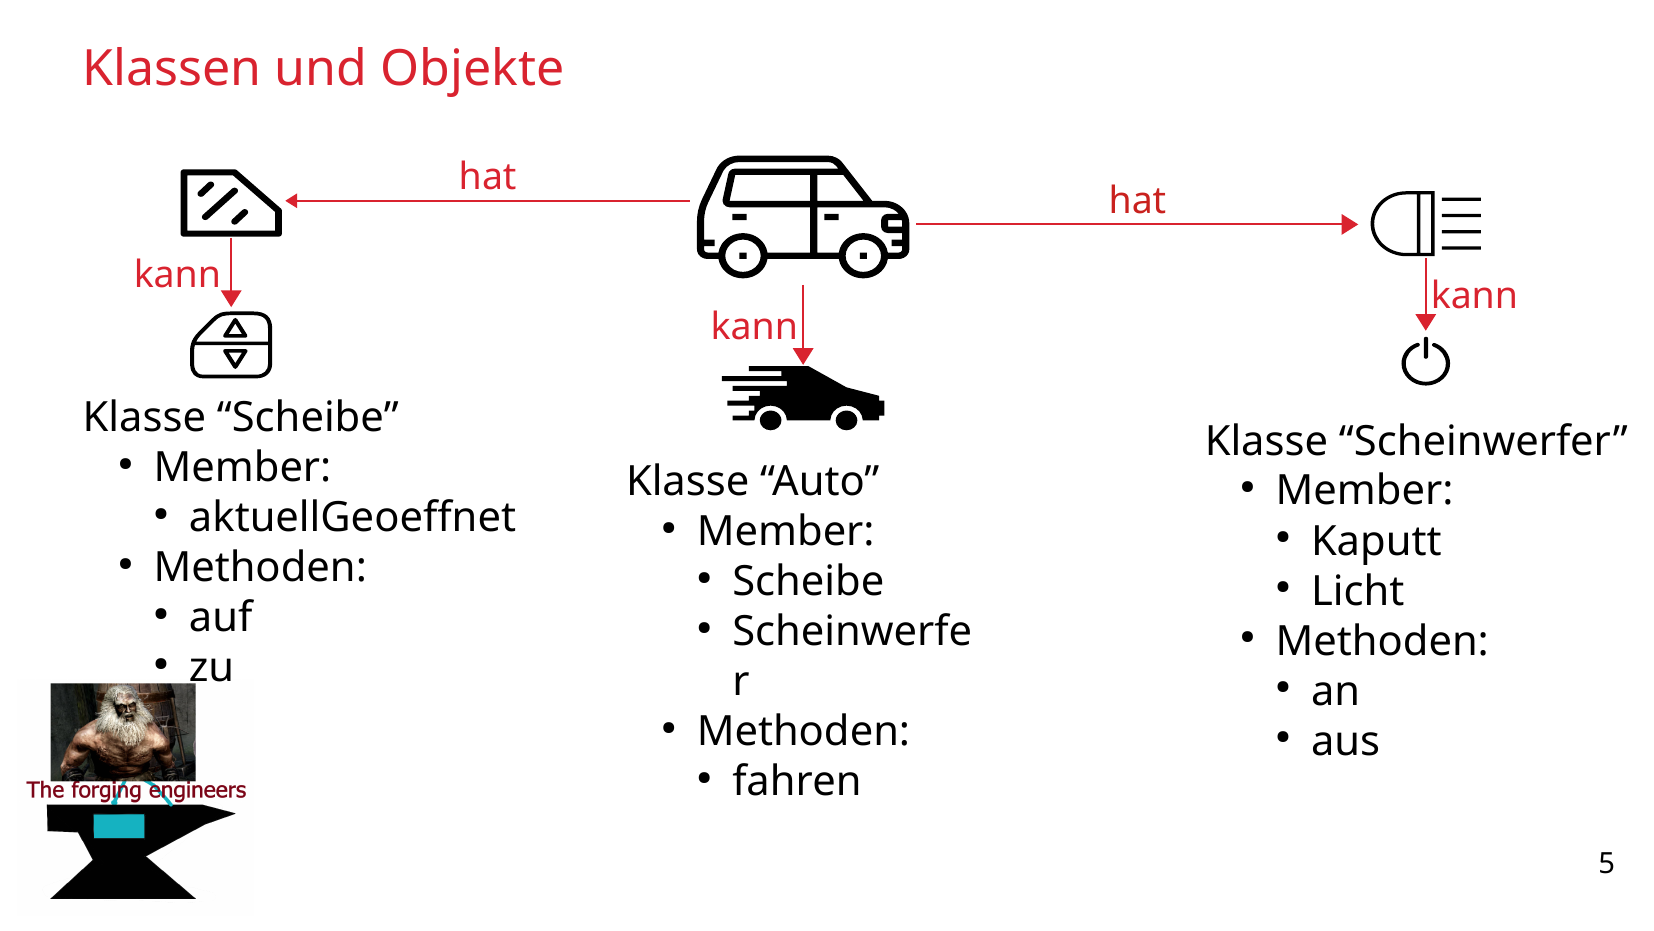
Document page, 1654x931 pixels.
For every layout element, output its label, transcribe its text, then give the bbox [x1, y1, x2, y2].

text_box Klasse “Auto” Member: Scheibe Scheinwerfer Methoden: fahren [625, 453, 981, 756]
picture [177, 165, 286, 238]
picture [17, 679, 254, 916]
text_box Klasse “Scheibe” Member: aktuellGeoeffnet Methoden: auf zu [82, 389, 520, 686]
picture [721, 364, 885, 431]
picture [1391, 330, 1460, 393]
text_box Klasse “Scheinwerfer” Member: Kaputt Licht Methoden: an aus [1204, 413, 1630, 768]
picture [689, 146, 917, 285]
picture [189, 307, 273, 380]
title Klassen und Objekte [82, 37, 1571, 95]
picture [1370, 188, 1482, 259]
